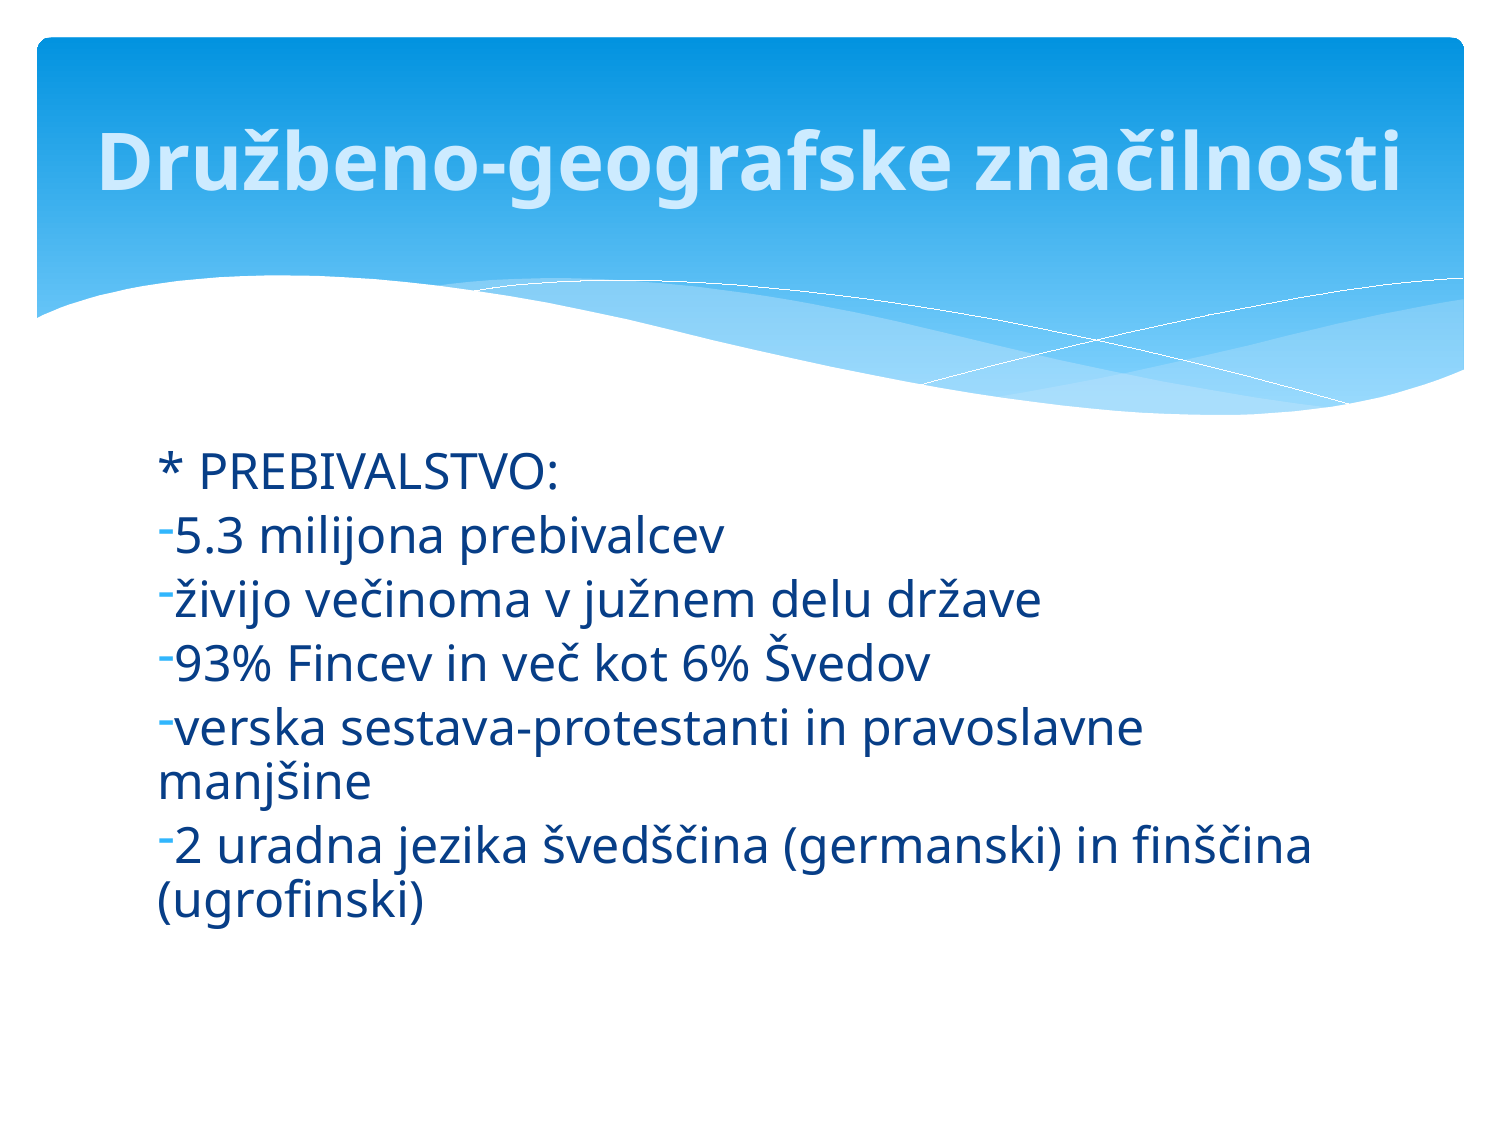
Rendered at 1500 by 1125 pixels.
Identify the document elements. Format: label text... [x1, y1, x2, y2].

title Družbeno-geografske značilnosti [75, 55, 1425, 261]
list * PREBIVALSTVO: 5.3 milijona prebivalcev živijo večinoma v južnem delu države 93% Fincev in več kot 6% Švedov verska sestava-protestanti in pravoslavne manjšine 2 uradna jezika švedščina (germanski) in finščina (ugrofinski) [142, 438, 1359, 1005]
